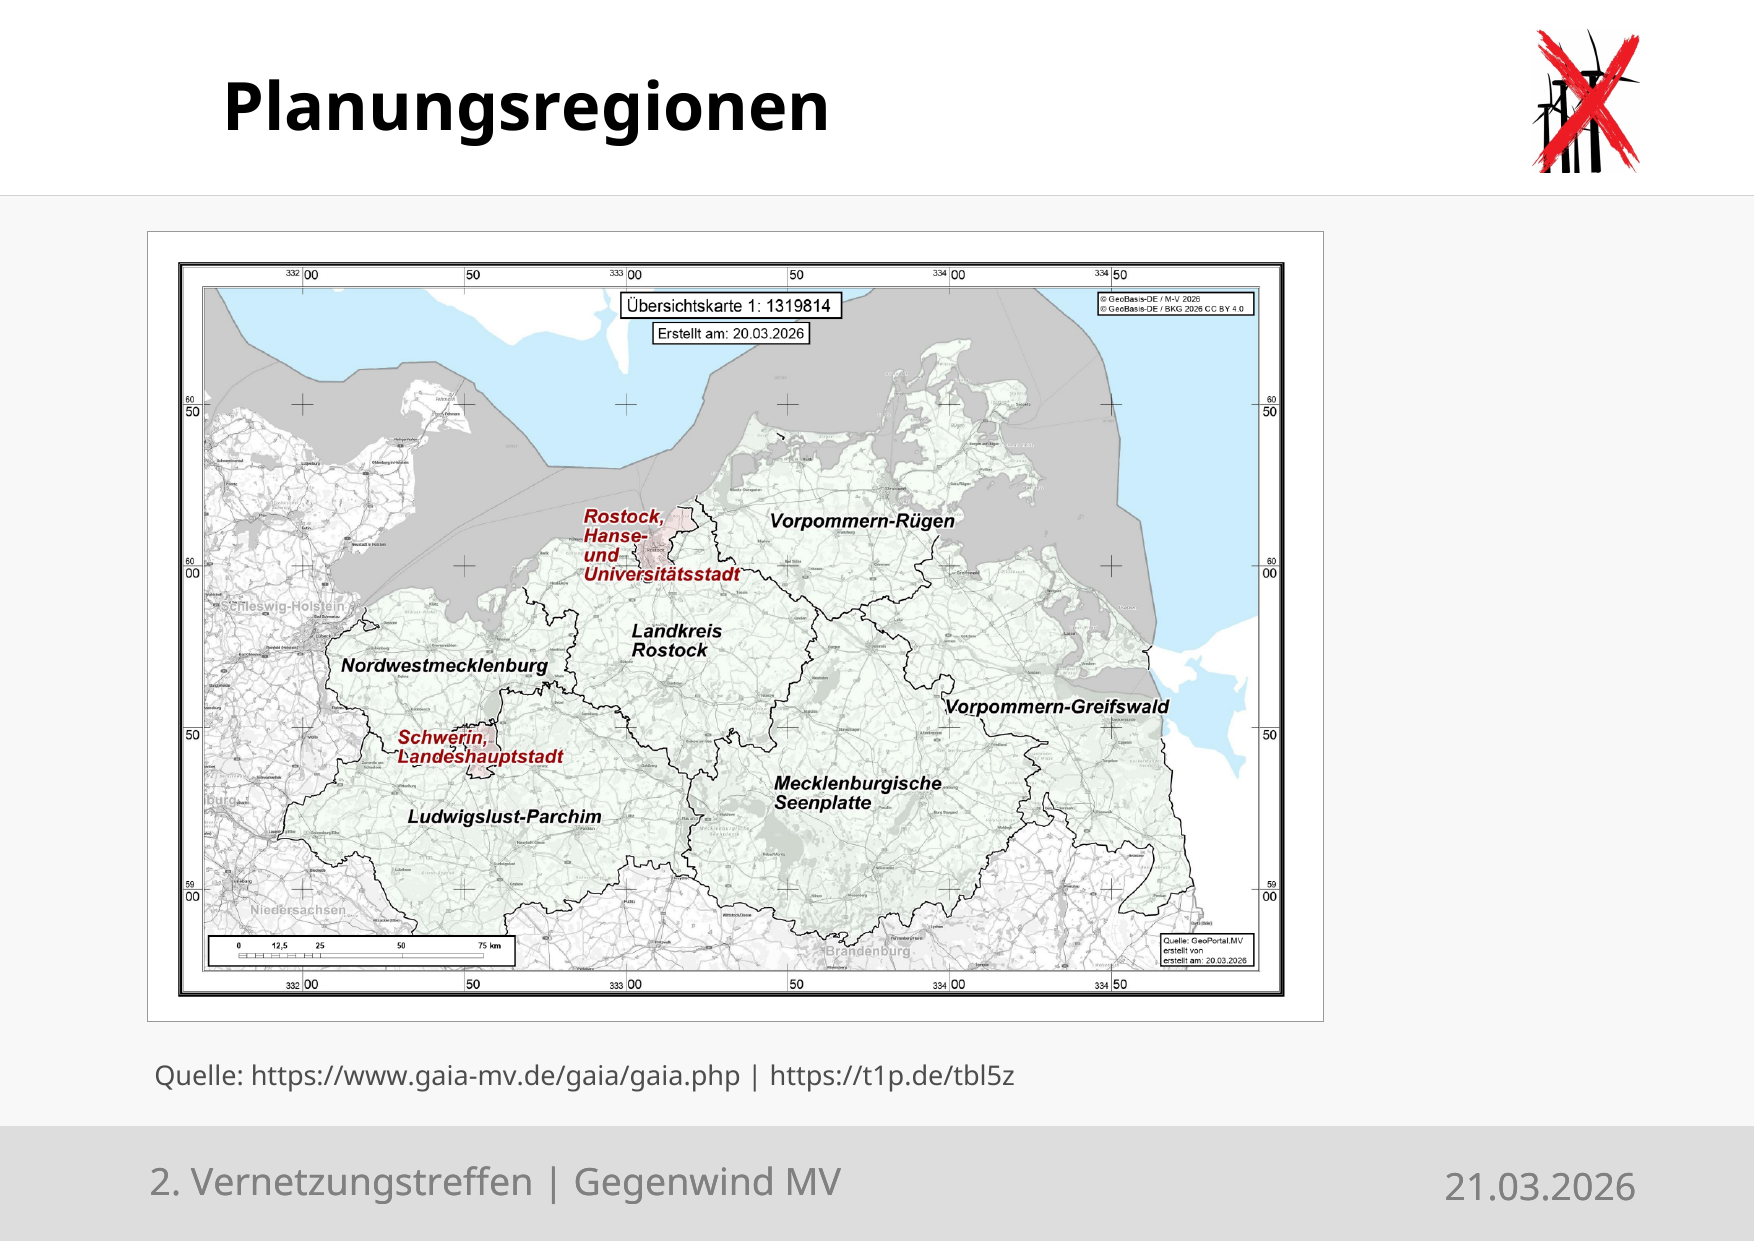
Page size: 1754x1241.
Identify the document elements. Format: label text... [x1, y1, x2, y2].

text_box Quelle: https://www.gaia-mv.de/gaia/gaia.php | https://t1p.de/tbl5z [139, 1050, 1198, 1146]
text_box Planungsregionen [207, 56, 1116, 232]
title 2. Vernetzungstreffen | Gegenwind MV [134, 1122, 911, 1240]
picture [1531, 29, 1640, 173]
text_box [147, 231, 1324, 1022]
picture [173, 257, 1288, 1000]
title 21.03.2026 [1429, 1126, 1748, 1241]
